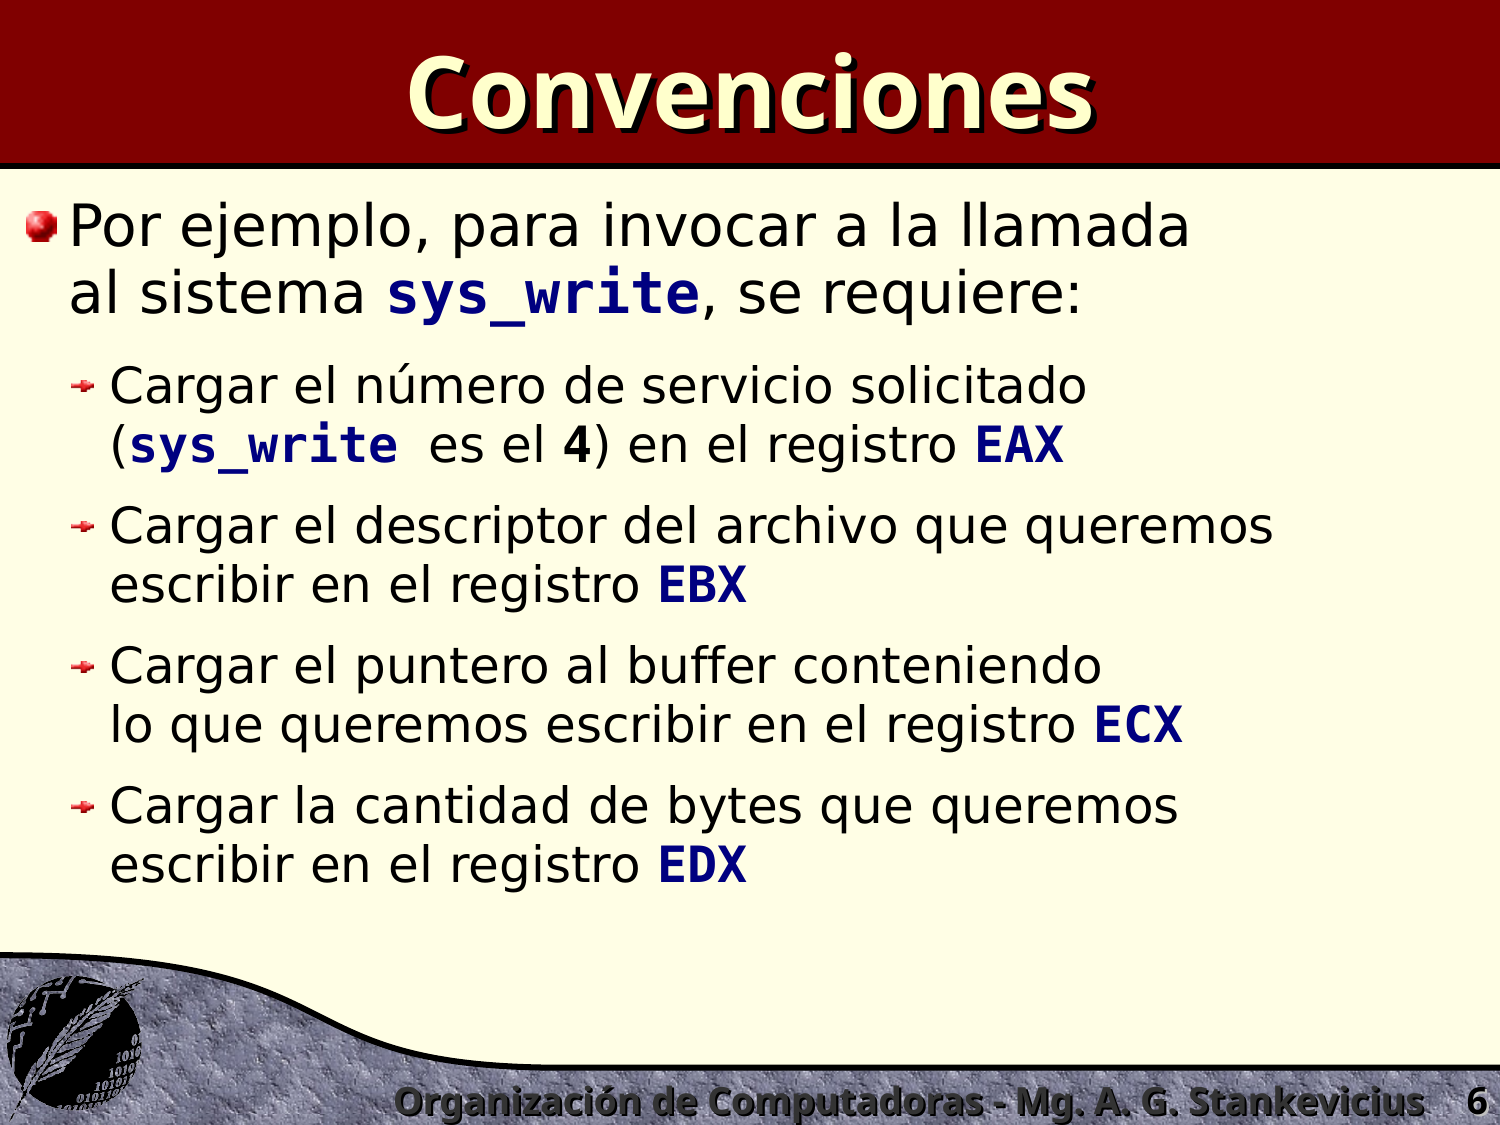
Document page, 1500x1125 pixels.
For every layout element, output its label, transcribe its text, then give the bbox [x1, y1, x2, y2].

picture [802, 1100, 806, 1110]
picture [448, 1100, 455, 1110]
picture [0, 959, 1500, 1125]
picture [1058, 1100, 1065, 1110]
list Por ejemplo, para invocar a la llamada al sistema sys_write, se requiere: Cargar el número de servicio solicitado (sys_write es el 4) en el registro EAX Cargar el descriptor del archivo que queremos escribir en el registro EBX Cargar el puntero al buffer conteniendo lo que queremos escribir en el registro ECX Cargar la cantidad de bytes que queremos escribir en el registro EDX [11, 192, 1486, 935]
title Convenciones [15, 5, 1485, 160]
